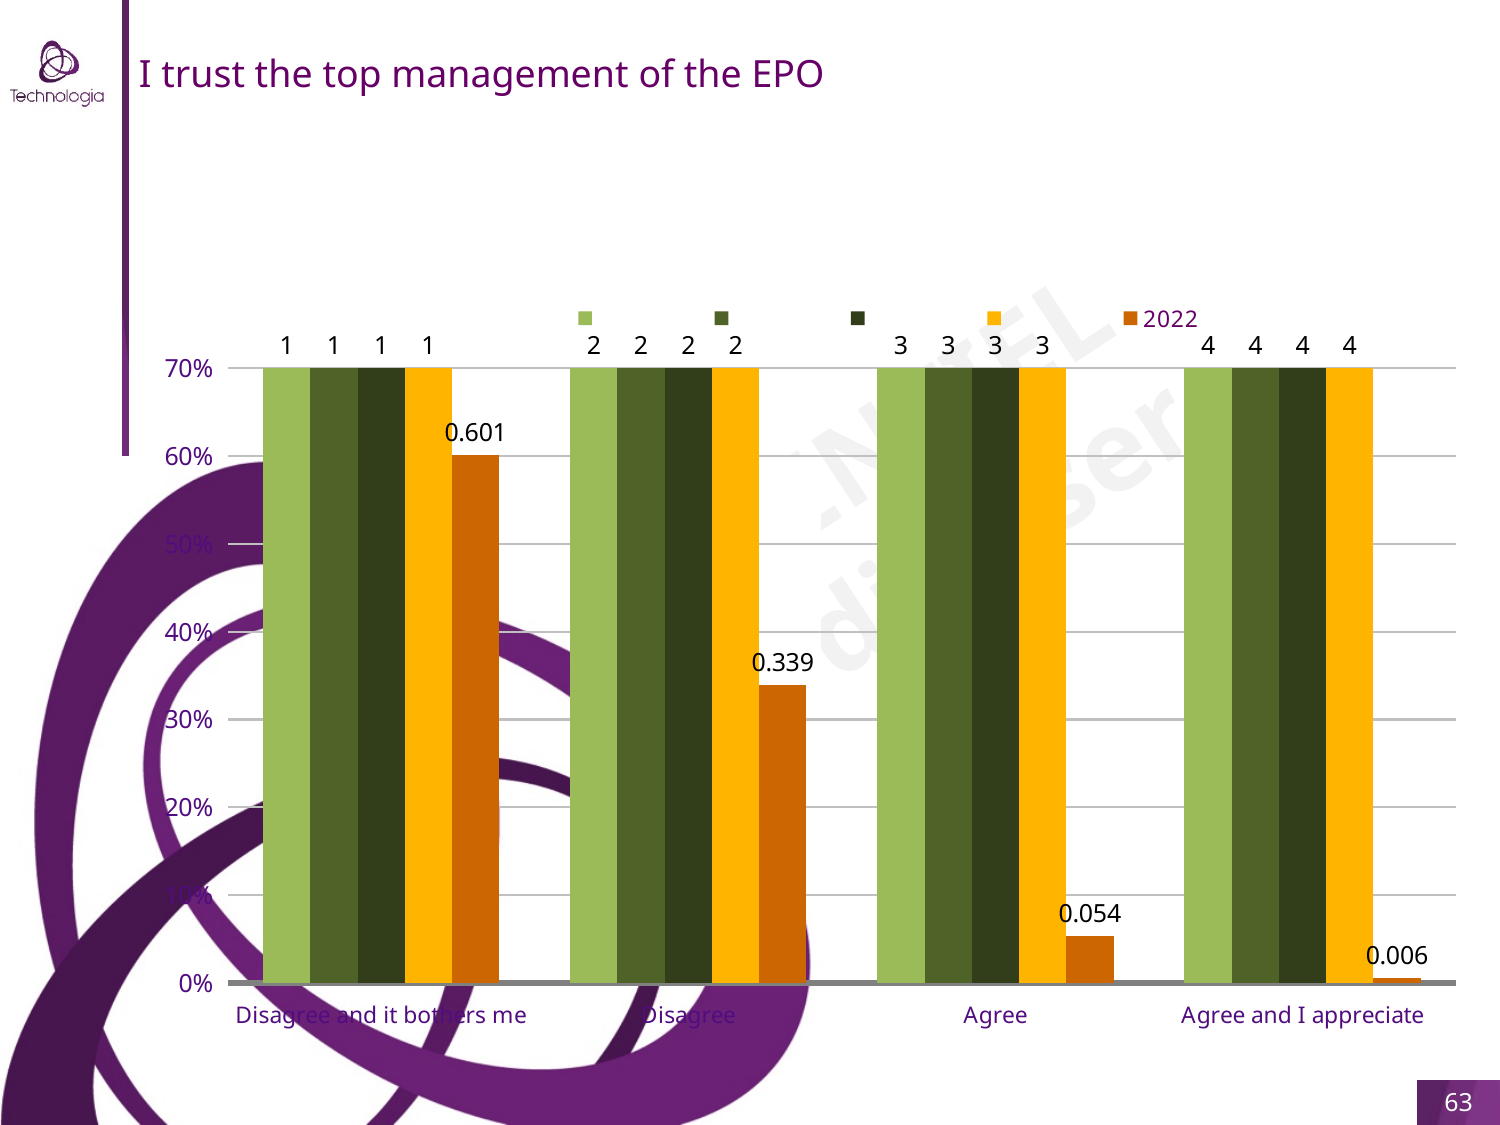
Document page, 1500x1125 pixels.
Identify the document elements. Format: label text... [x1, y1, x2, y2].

picture [0, 0, 821, 1125]
picture [1417, 1080, 1500, 1125]
chart [123, 215, 1460, 1083]
title I trust the top management of the EPO [123, 42, 1282, 185]
picture [0, 33, 113, 114]
